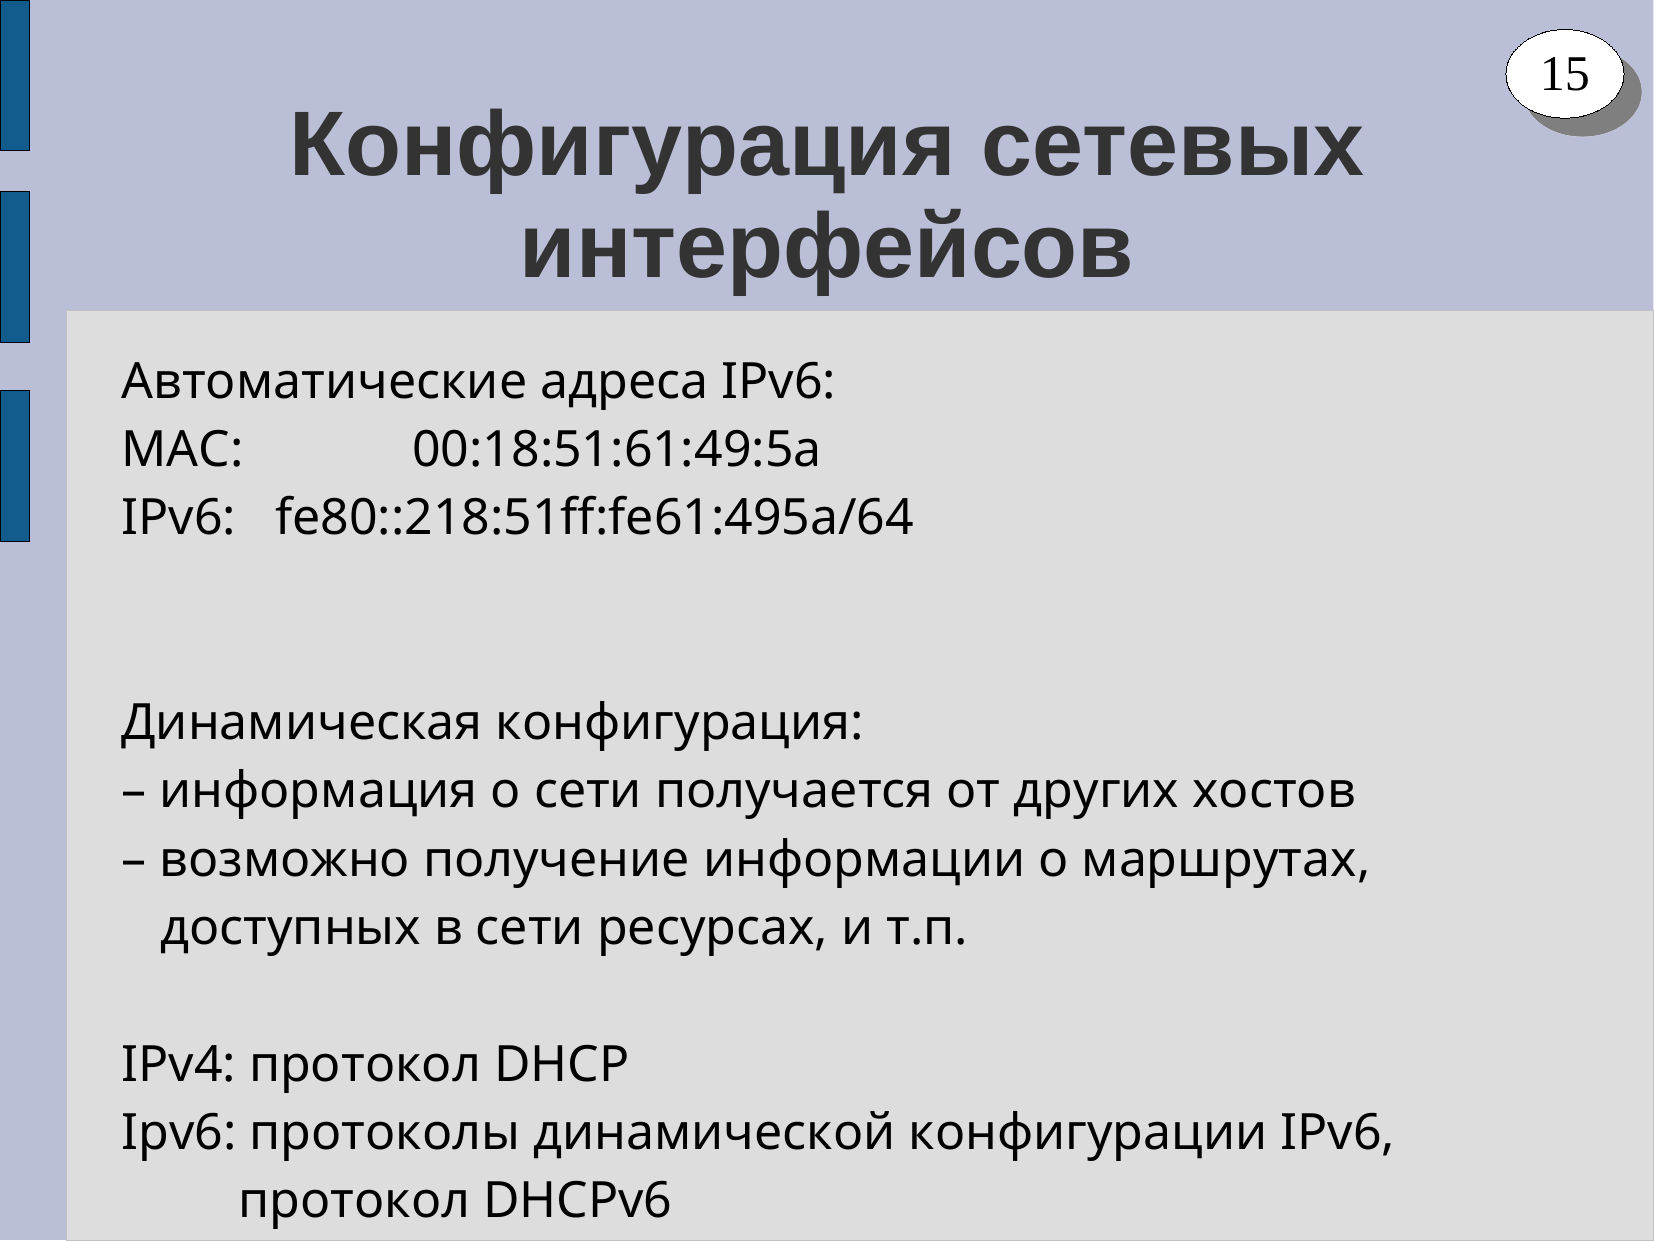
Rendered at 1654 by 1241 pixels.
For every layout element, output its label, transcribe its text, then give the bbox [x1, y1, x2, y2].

text_box 15 [1505, 29, 1625, 119]
text_box Автоматические адреса IPv6: МАС: 00:18:51:61:49:5a IPv6: fe80::218:51ff:fe61:495a/64 Динамическая конфигурация: – информация о сети получается от других хостов – возможно получение информации о маршрутах, доступных в сети ресурсах, и т.п. IPv4: протокол DHCP Ipv6: протоколы динамической конфигурации IPv6, протокол DHCPv6 [121, 344, 1534, 1164]
title Конфигурация сетевых интерфейсов [121, 91, 1534, 299]
